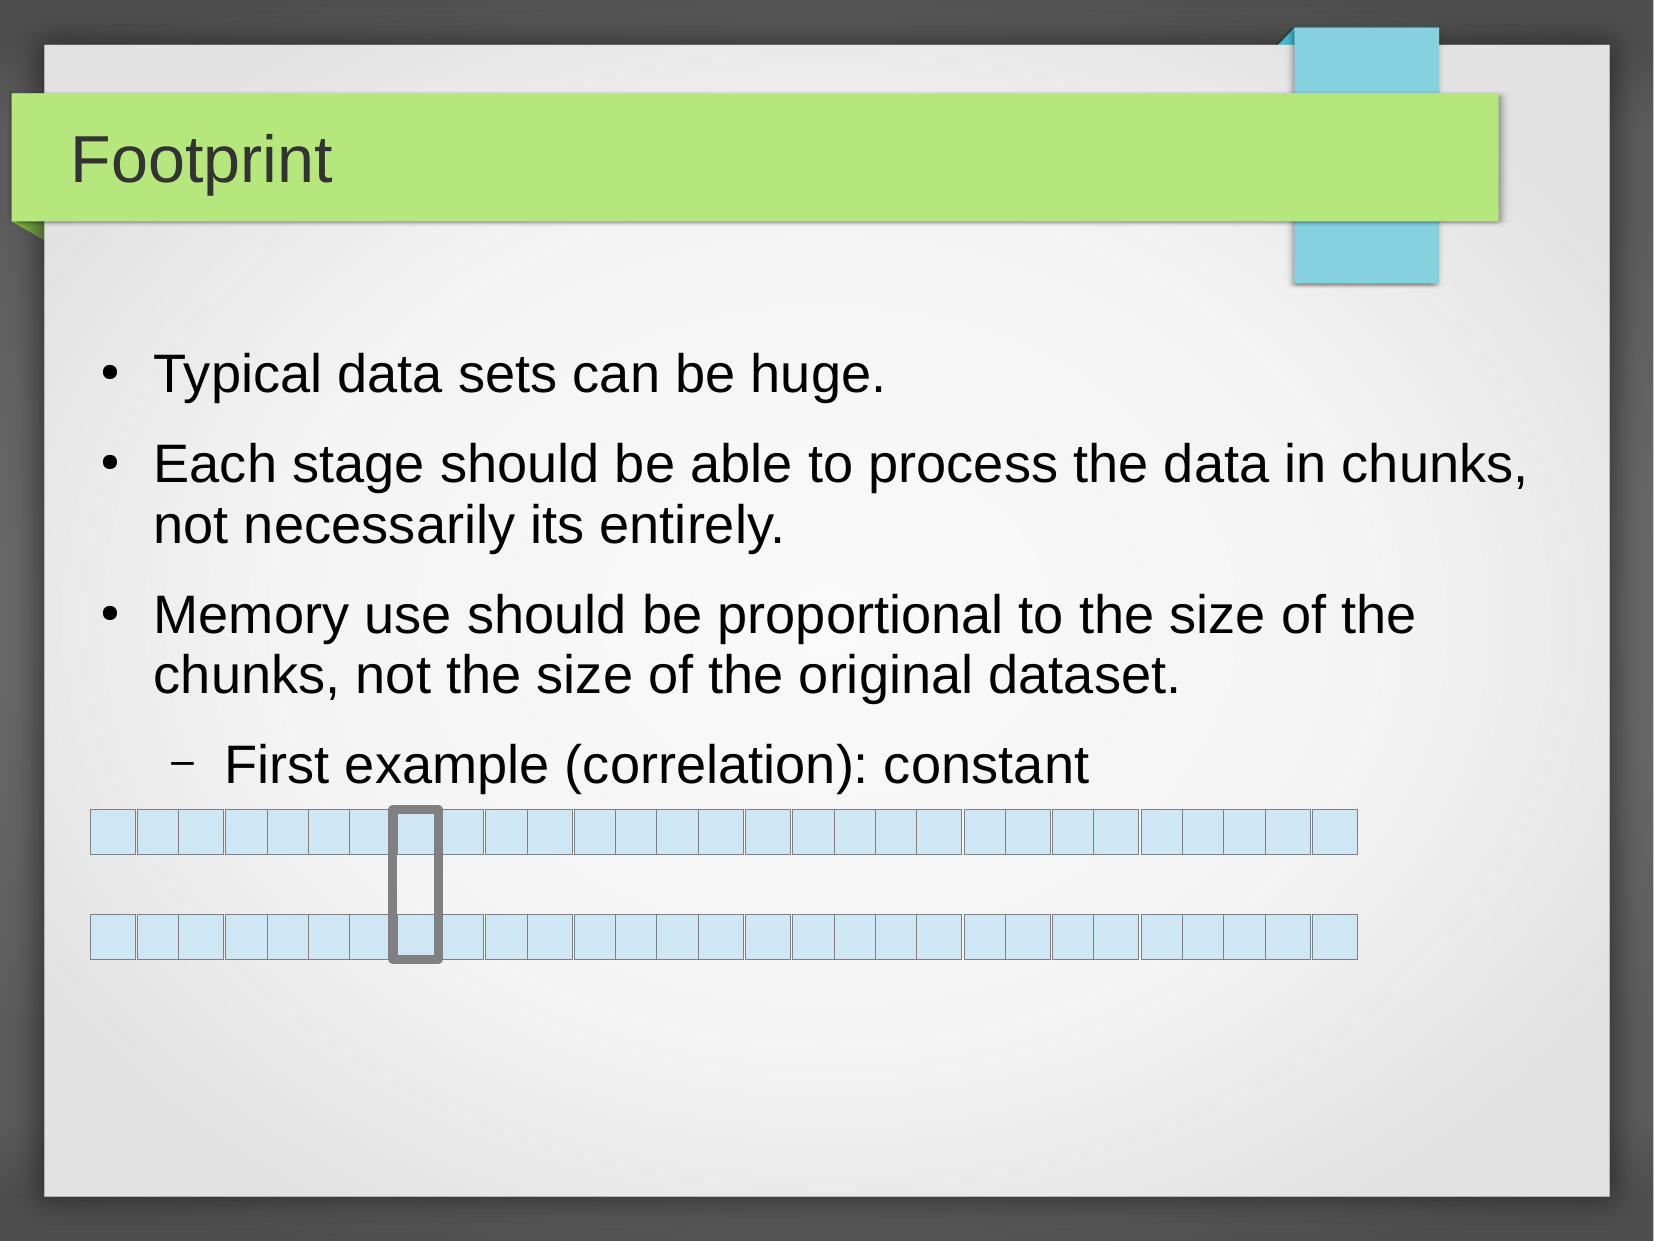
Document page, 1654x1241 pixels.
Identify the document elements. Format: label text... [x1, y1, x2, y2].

text_box [485, 809, 573, 855]
text_box [137, 809, 224, 855]
text_box [792, 809, 962, 855]
text_box [745, 809, 791, 855]
text_box [225, 809, 484, 960]
text_box [485, 914, 573, 960]
text_box [137, 914, 224, 960]
text_box [1141, 914, 1311, 960]
text_box [574, 809, 744, 855]
text_box [574, 914, 744, 960]
text_box [745, 914, 791, 960]
text_box [1312, 809, 1358, 855]
text_box [1052, 914, 1139, 960]
text_box [964, 809, 1051, 855]
picture [0, 0, 1654, 1241]
text_box [964, 914, 1051, 960]
text_box [1312, 914, 1358, 960]
text_box [90, 914, 136, 960]
text_box [90, 809, 136, 855]
text_box [792, 914, 962, 960]
text_box [1141, 809, 1311, 855]
title Footprint [70, 106, 1229, 213]
list Typical data sets can be huge. Each stage should be able to process the data in chunks, not necessarily its entirely. Memory use should be proportional to the size of the chunks, not the size of the original dataset. First example (correlation): constant [82, 343, 1538, 1063]
text_box [1052, 809, 1139, 855]
